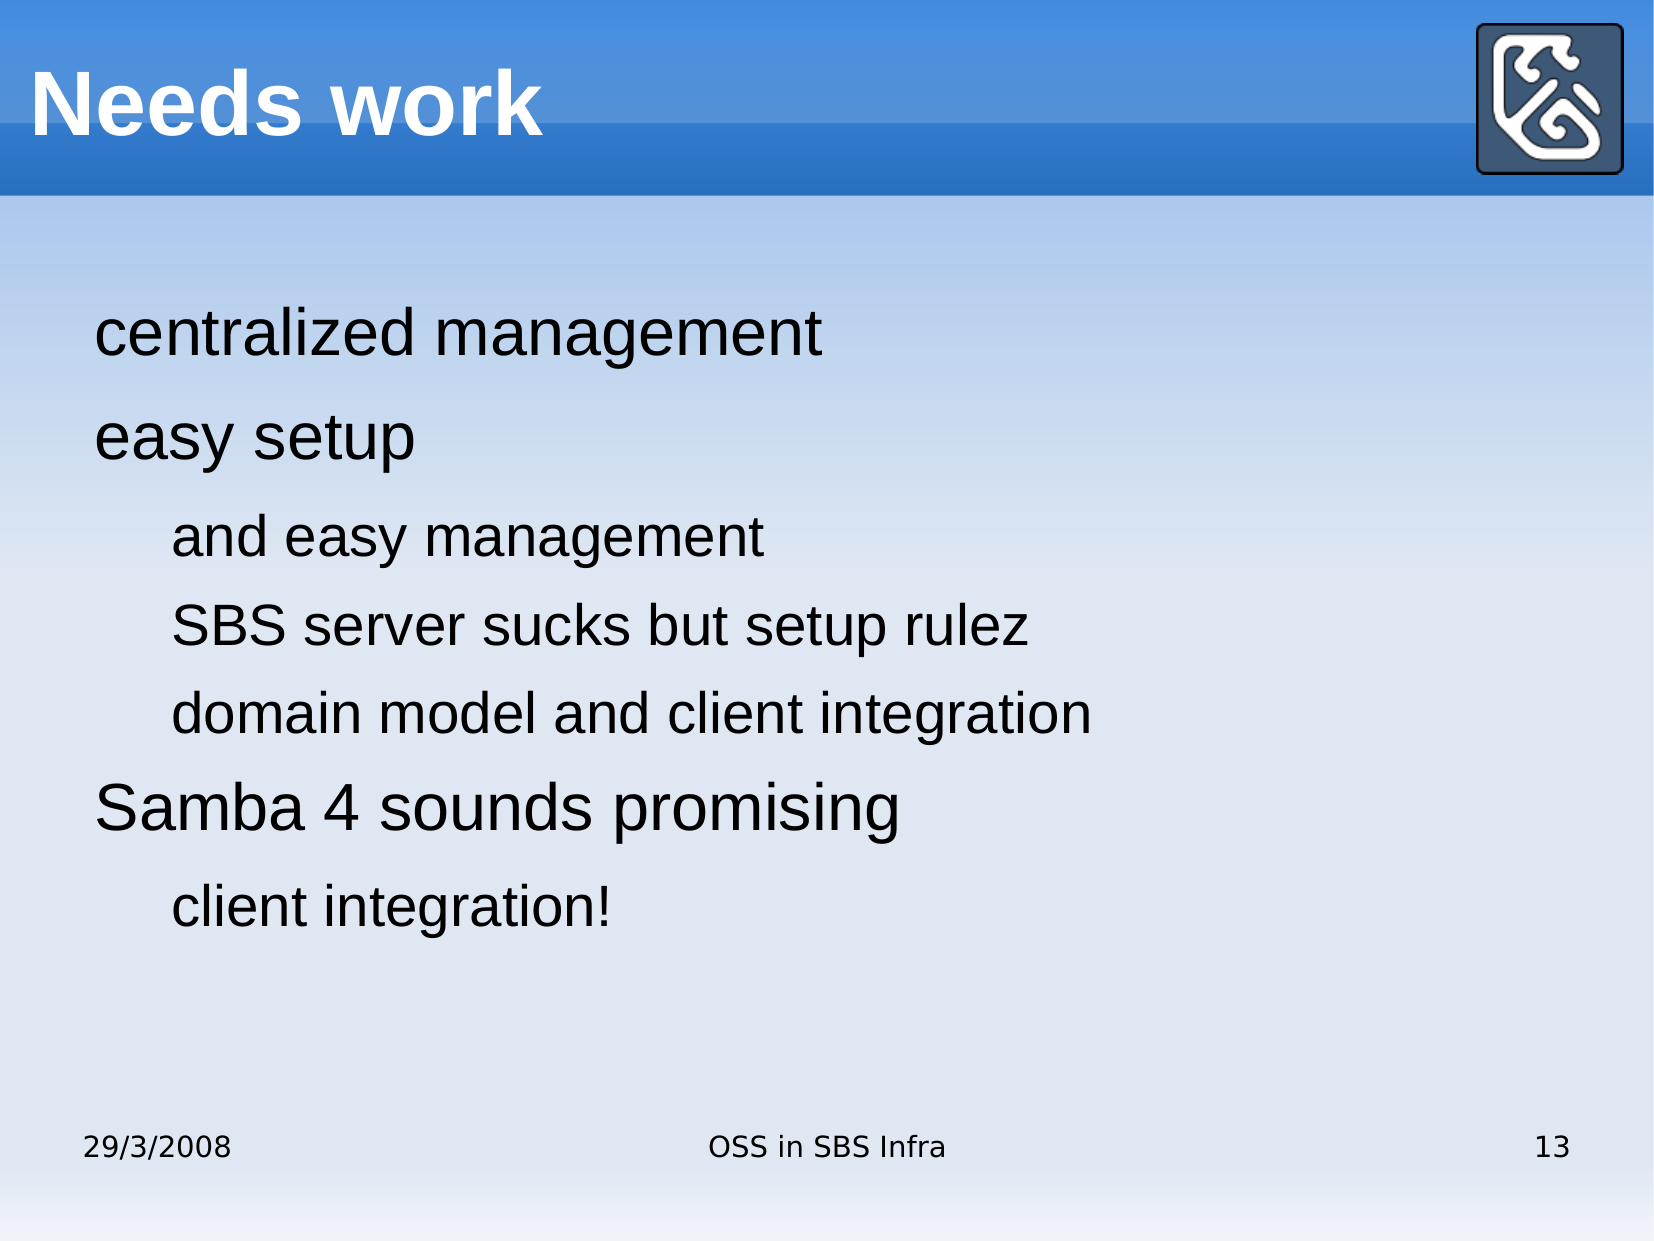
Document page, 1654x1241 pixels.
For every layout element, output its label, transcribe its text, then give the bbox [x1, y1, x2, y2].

title Needs work [29, 7, 1388, 200]
list centralized management easy setup and easy management SBS server sucks but setup rulez domain model and client integration Samba 4 sounds promising client integration! [76, 295, 1565, 1099]
picture [0, 0, 1654, 1241]
